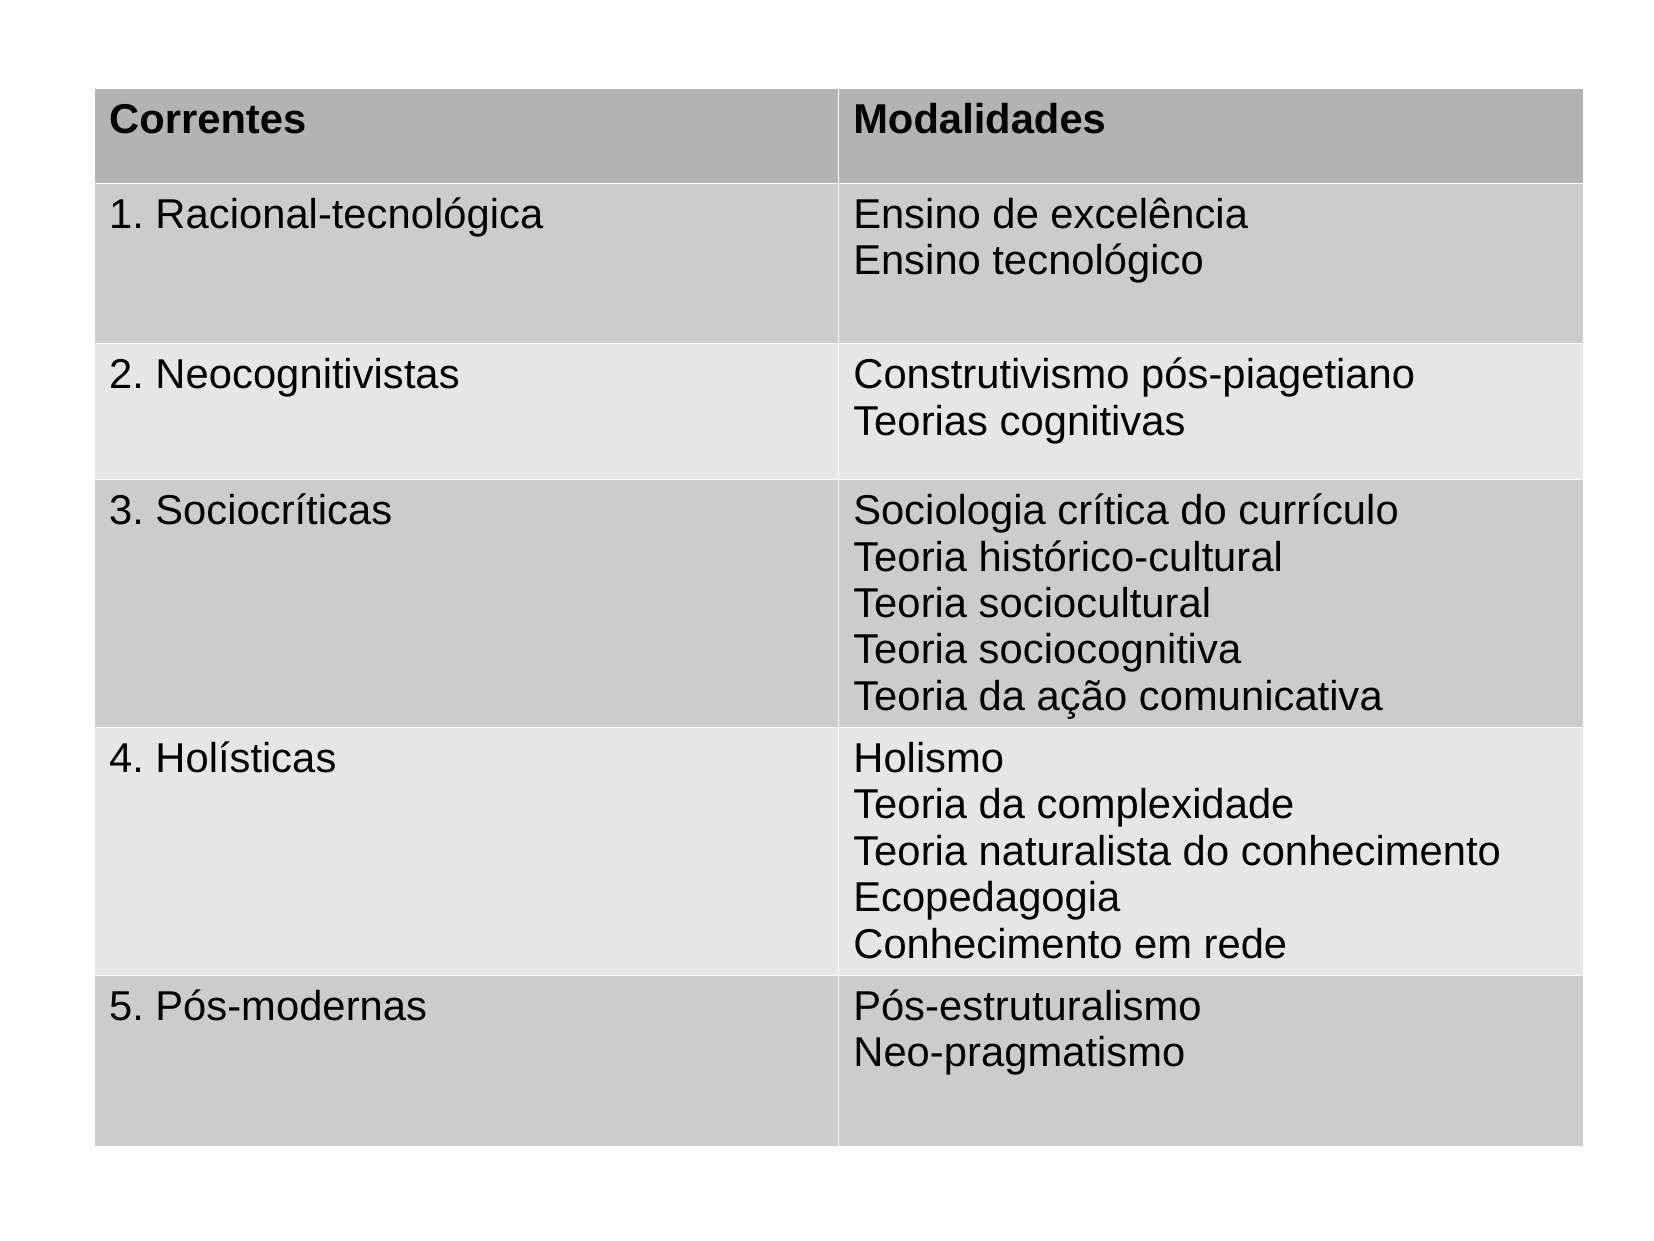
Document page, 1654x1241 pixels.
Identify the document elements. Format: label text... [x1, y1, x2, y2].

table_cell Construtivismo pós-piagetiano Teorias cognitivas [839, 344, 1583, 479]
table_cell 3. Sociocríticas [95, 480, 838, 727]
table_cell Ensino de excelência Ensino tecnológico [839, 184, 1583, 343]
table_cell 5. Pós-modernas [95, 976, 838, 1146]
table_cell Pós-estruturalismo Neo-pragmatismo [839, 976, 1583, 1146]
table_header Correntes [95, 89, 838, 183]
table_cell 1. Racional-tecnológica [95, 184, 838, 343]
table_header Modalidades [839, 89, 1583, 183]
table_cell Sociologia crítica do currículo Teoria histórico-cultural Teoria sociocultural Teoria sociocognitiva Teoria da ação comunicativa [839, 480, 1583, 727]
table_cell 4. Holísticas [95, 728, 838, 975]
table_cell 2. Neocognitivistas [95, 344, 838, 479]
table_cell Holismo Teoria da complexidade Teoria naturalista do conhecimento Ecopedagogia Conhecimento em rede [839, 728, 1583, 975]
